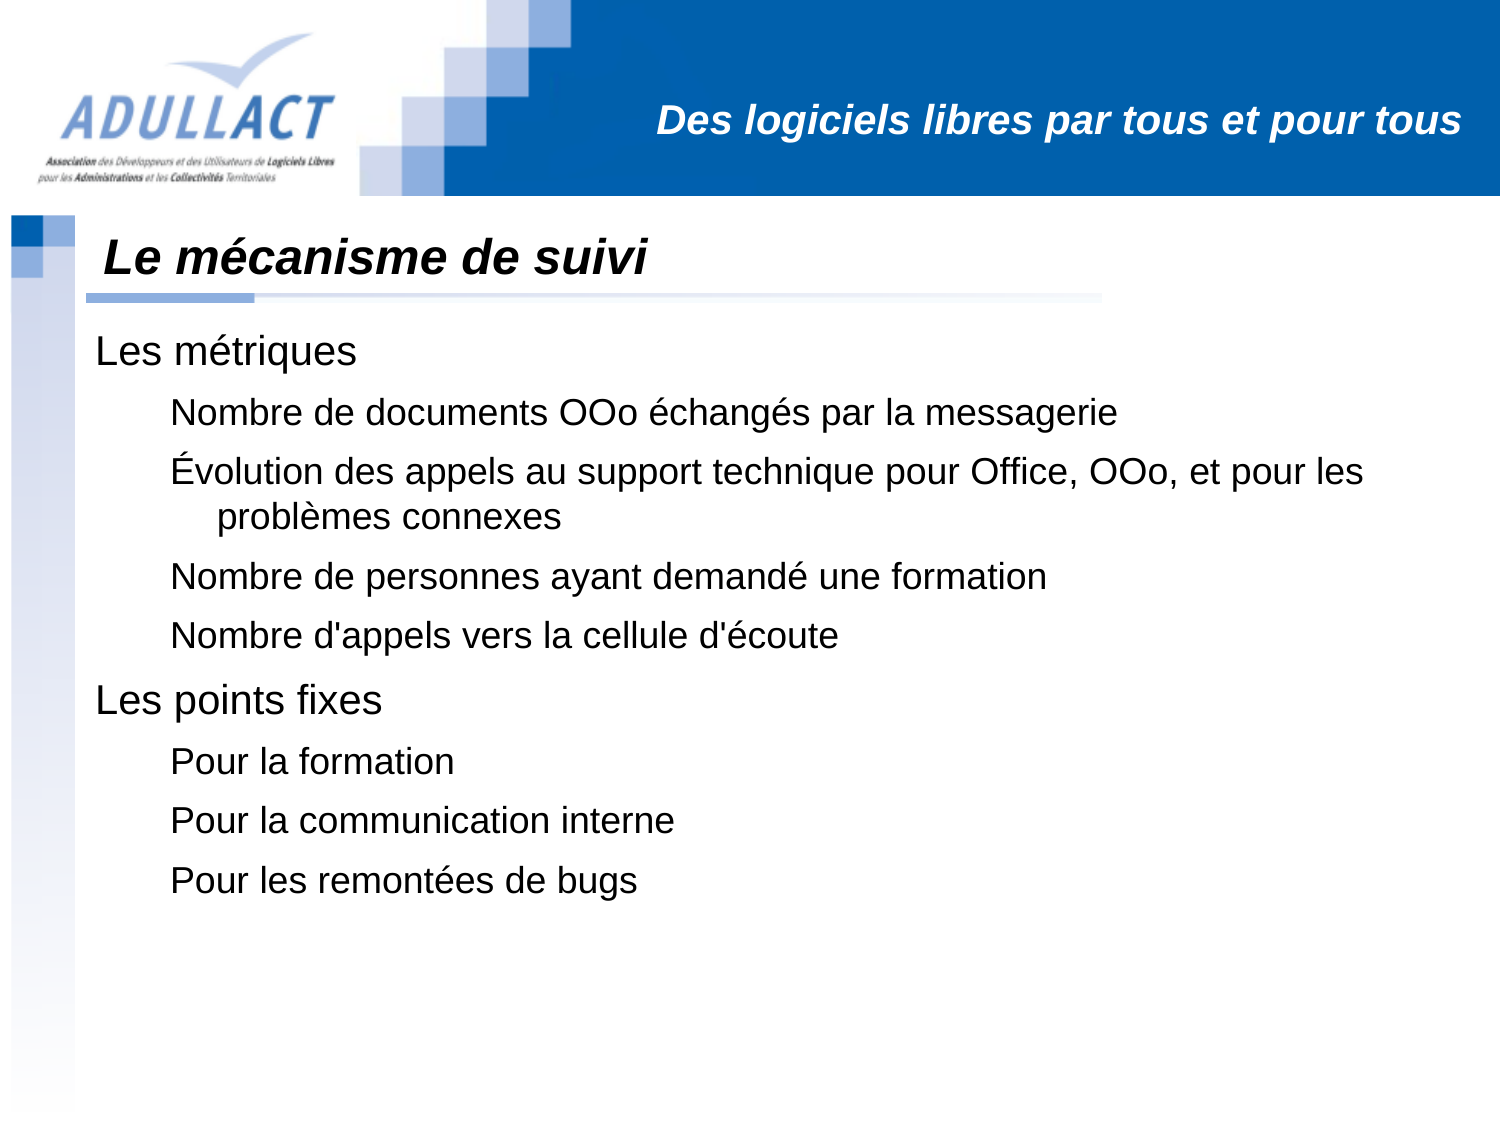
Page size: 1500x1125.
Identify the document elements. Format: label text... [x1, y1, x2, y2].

picture [86, 293, 1102, 303]
list Les métriques Nombre de documents OOo échangés par la messagerie Évolution des appels au support technique pour Office, OOo, et pour les problèmes connexes Nombre de personnes ayant demandé une formation Nombre d'appels vers la cellule d'écoute Les points fixes Pour la formation Pour la communication interne Pour les remontées de bugs [95, 324, 1456, 1072]
picture [31, 29, 346, 189]
picture [356, 0, 1500, 196]
title Le mécanisme de suivi [88, 219, 1459, 292]
picture [10, 214, 75, 1113]
